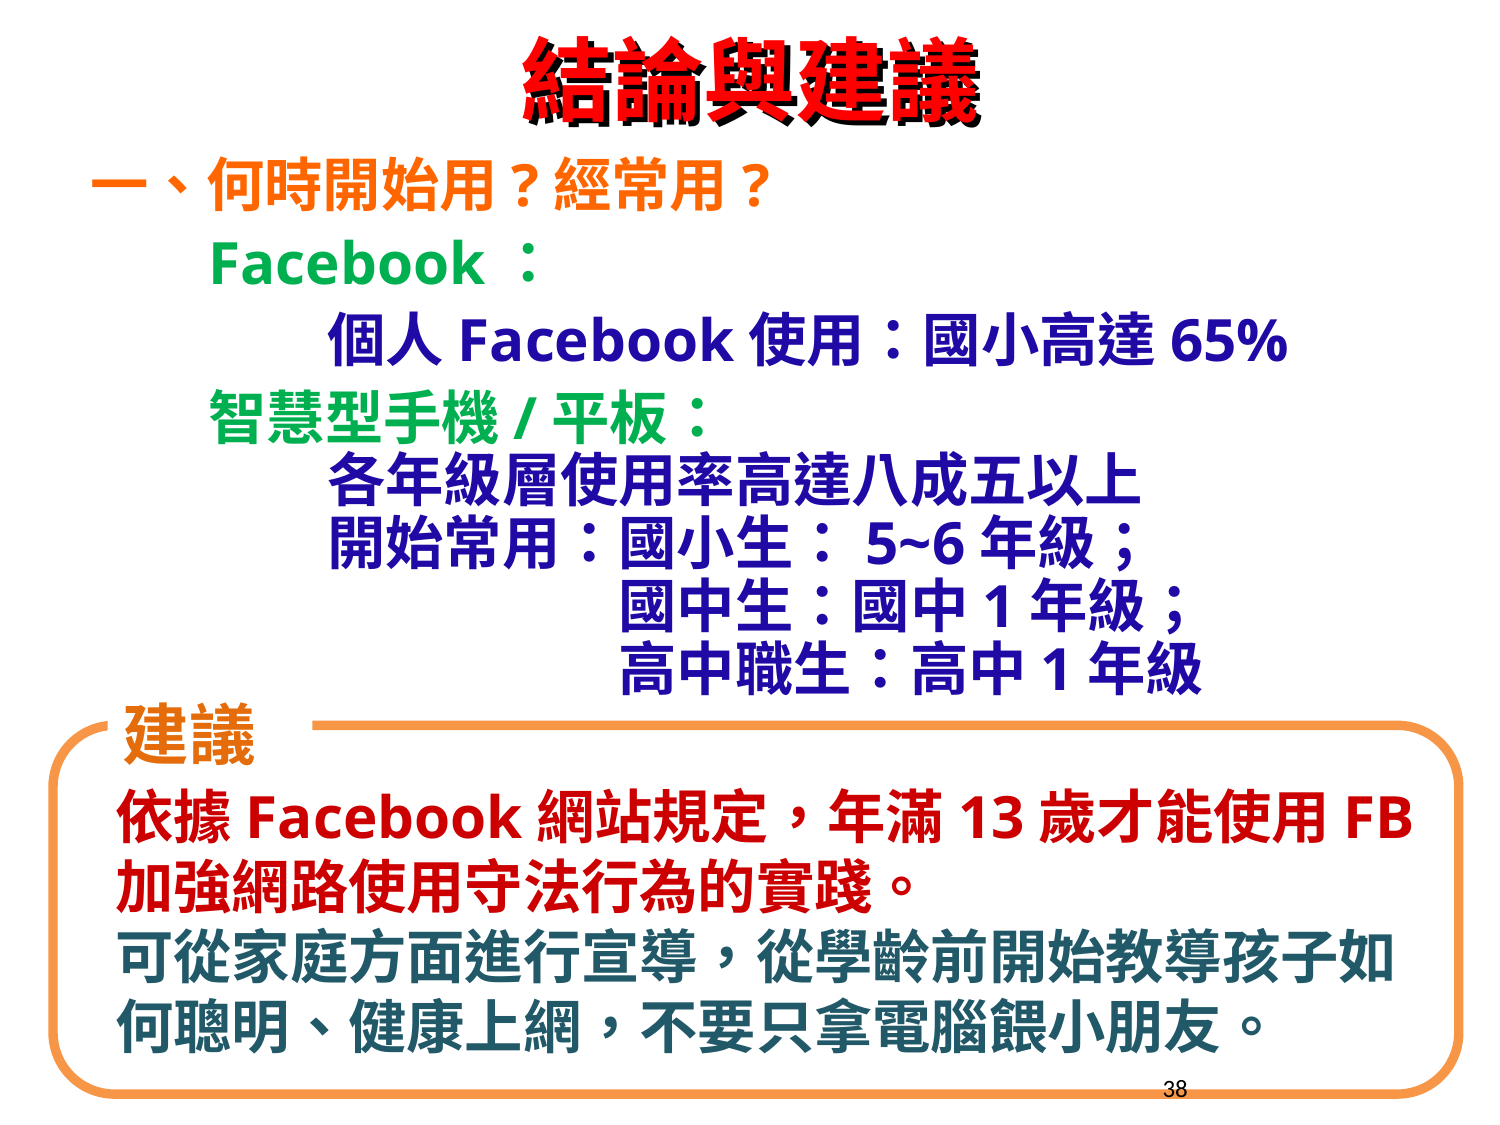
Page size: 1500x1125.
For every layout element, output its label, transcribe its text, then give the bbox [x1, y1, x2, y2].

list 一、何時開始用?經常用? Facebook： 個人Facebook使用：國小高達65% 智慧型手機/平板： 各年級層使用率高達八成五以上 開始常用：國小生：5~6年級； 國中生：國中1年級； 高中職生：高中1年級 [75, 149, 1426, 738]
text_box 38 [1147, 1065, 1498, 1125]
text_box 建議 [107, 685, 313, 772]
text_box [53, 725, 1147, 1095]
title 結論與建議 [75, 0, 1426, 149]
text_box 依據Facebook網站規定，年滿13歲才能使用FB 加強網路使用守法行為的實踐。 可從家庭方面進行宣導，從學齡前開始教導孩子如何聰明、健康上網，不要只拿電腦餵小朋友。 [100, 772, 1447, 1071]
text_box [313, 725, 1459, 1065]
